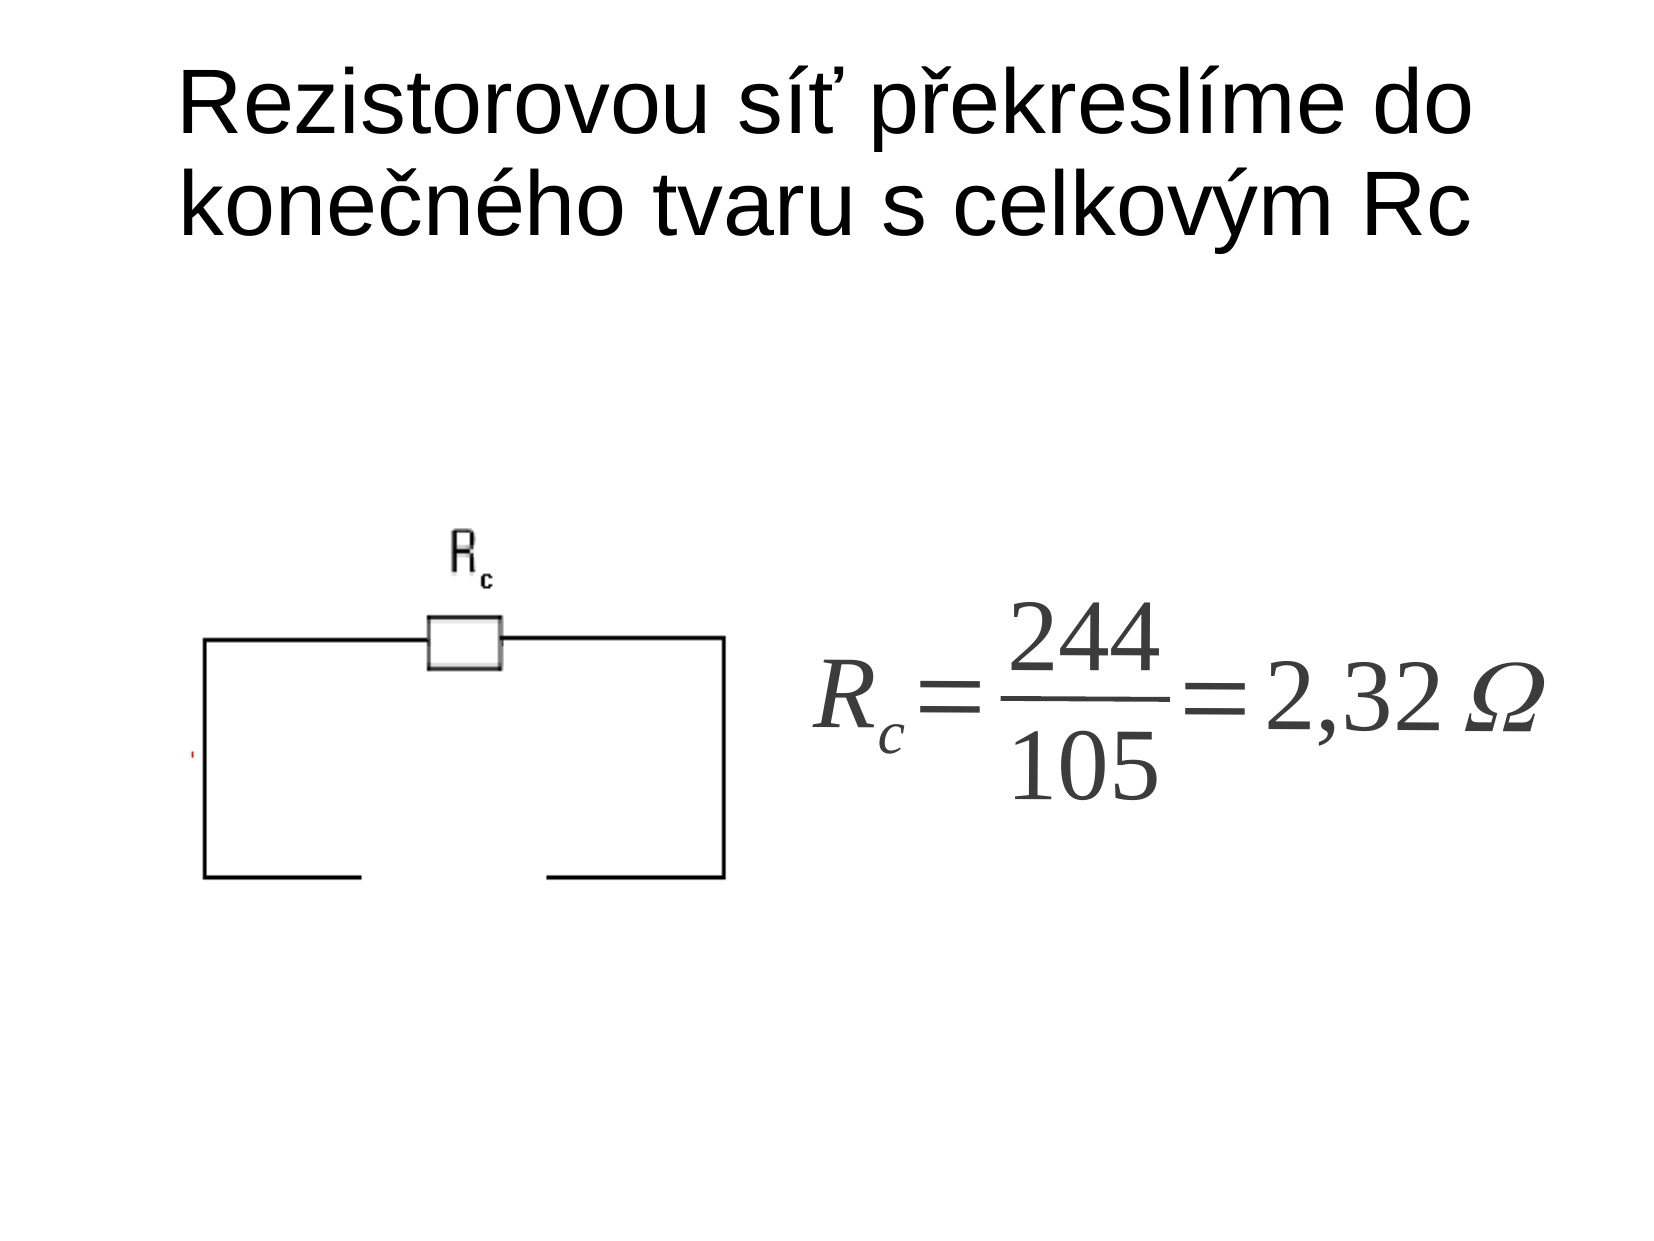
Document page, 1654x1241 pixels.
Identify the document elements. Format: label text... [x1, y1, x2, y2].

picture [780, 578, 1560, 827]
picture [95, 496, 756, 1004]
title Rezistorovou síť překreslíme do konečného tvaru s celkovým Rc [82, 49, 1571, 257]
